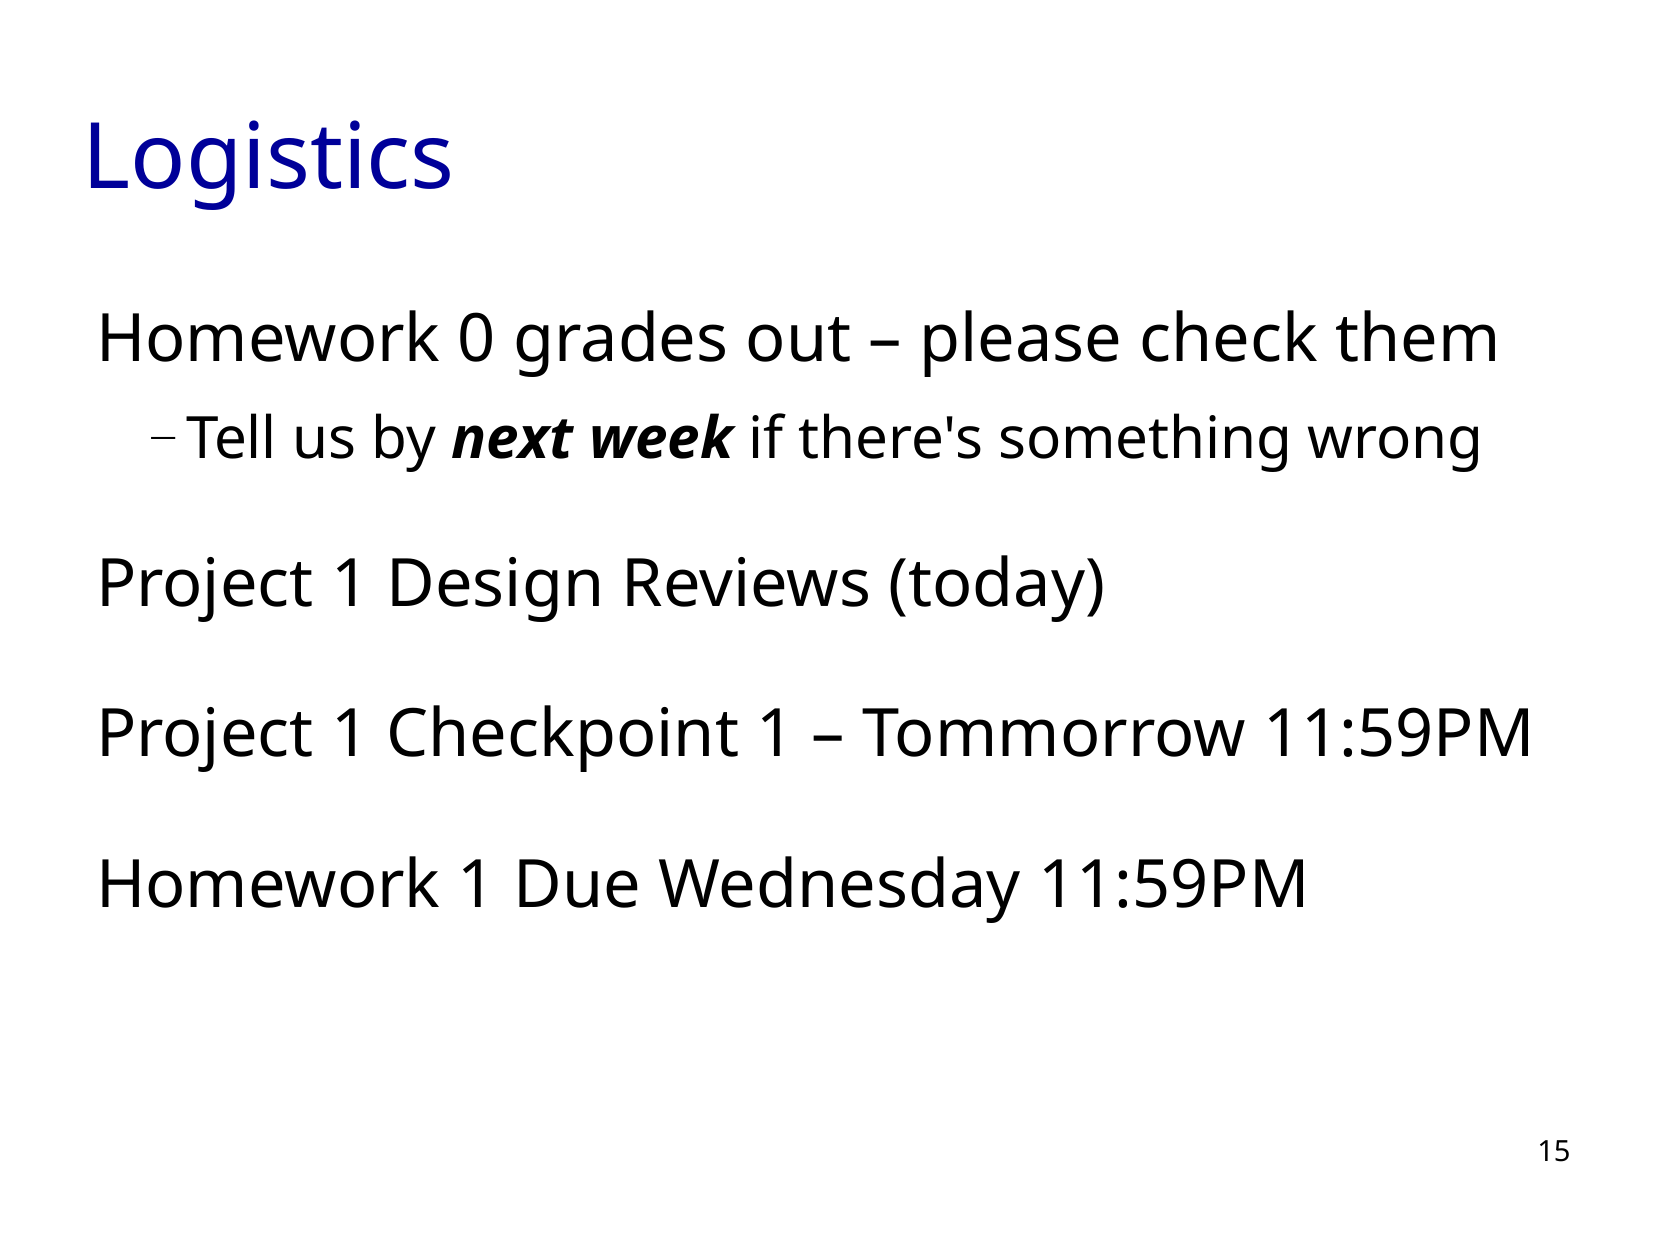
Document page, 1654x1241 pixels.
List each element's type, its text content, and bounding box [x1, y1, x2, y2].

title Logistics [82, 49, 1571, 257]
list Homework 0 grades out – please check them Tell us by next week if there's something wrong Project 1 Design Reviews (today) Project 1 Checkpoint 1 – Tommorrow 11:59PM Homework 1 Due Wednesday 11:59PM [60, 290, 1571, 1096]
